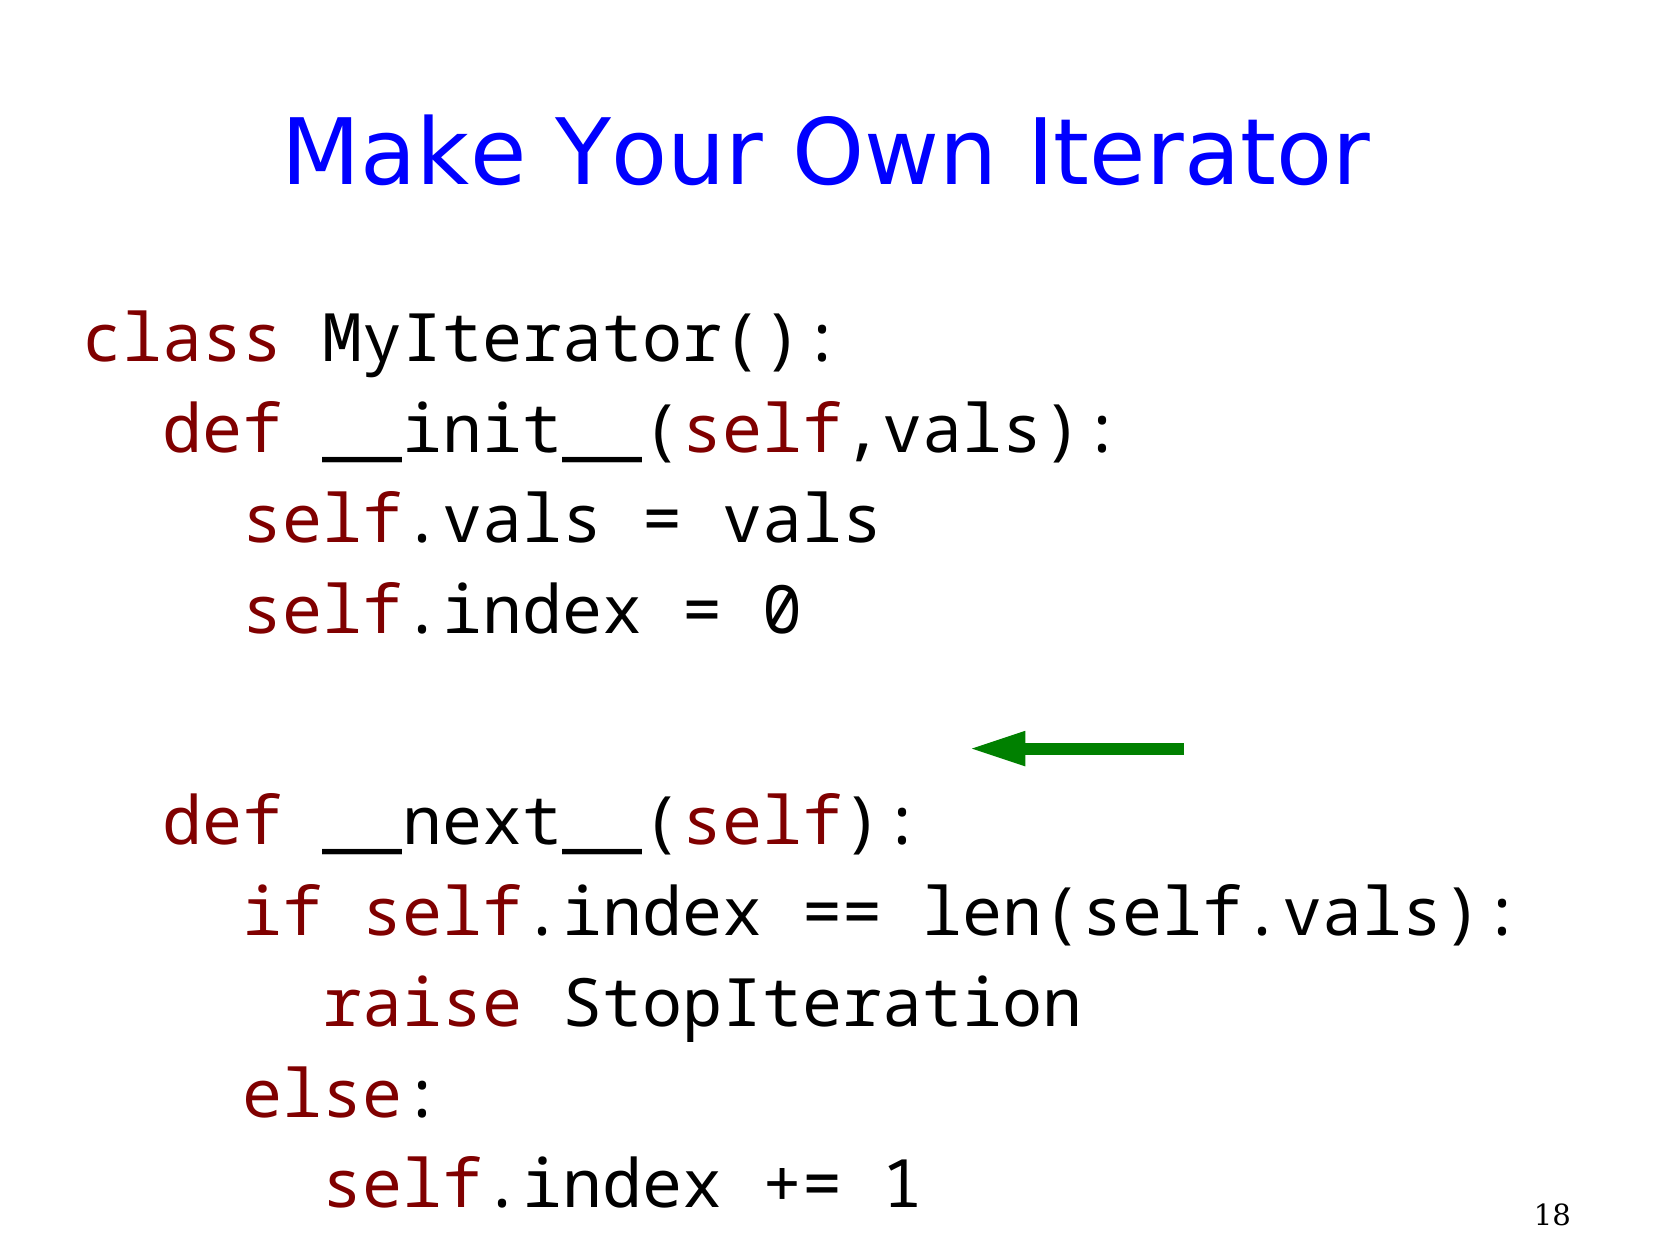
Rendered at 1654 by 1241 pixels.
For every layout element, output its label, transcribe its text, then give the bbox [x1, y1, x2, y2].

list class MyIterator(): def __init__(self,vals): self.vals = vals self.index = 0 def __next__(self): if self.index == len(self.vals): raise StopIteration else: self.index += 1 return self.vals[self.index-1] [82, 290, 1571, 1176]
title Make Your Own Iterator [82, 49, 1571, 257]
